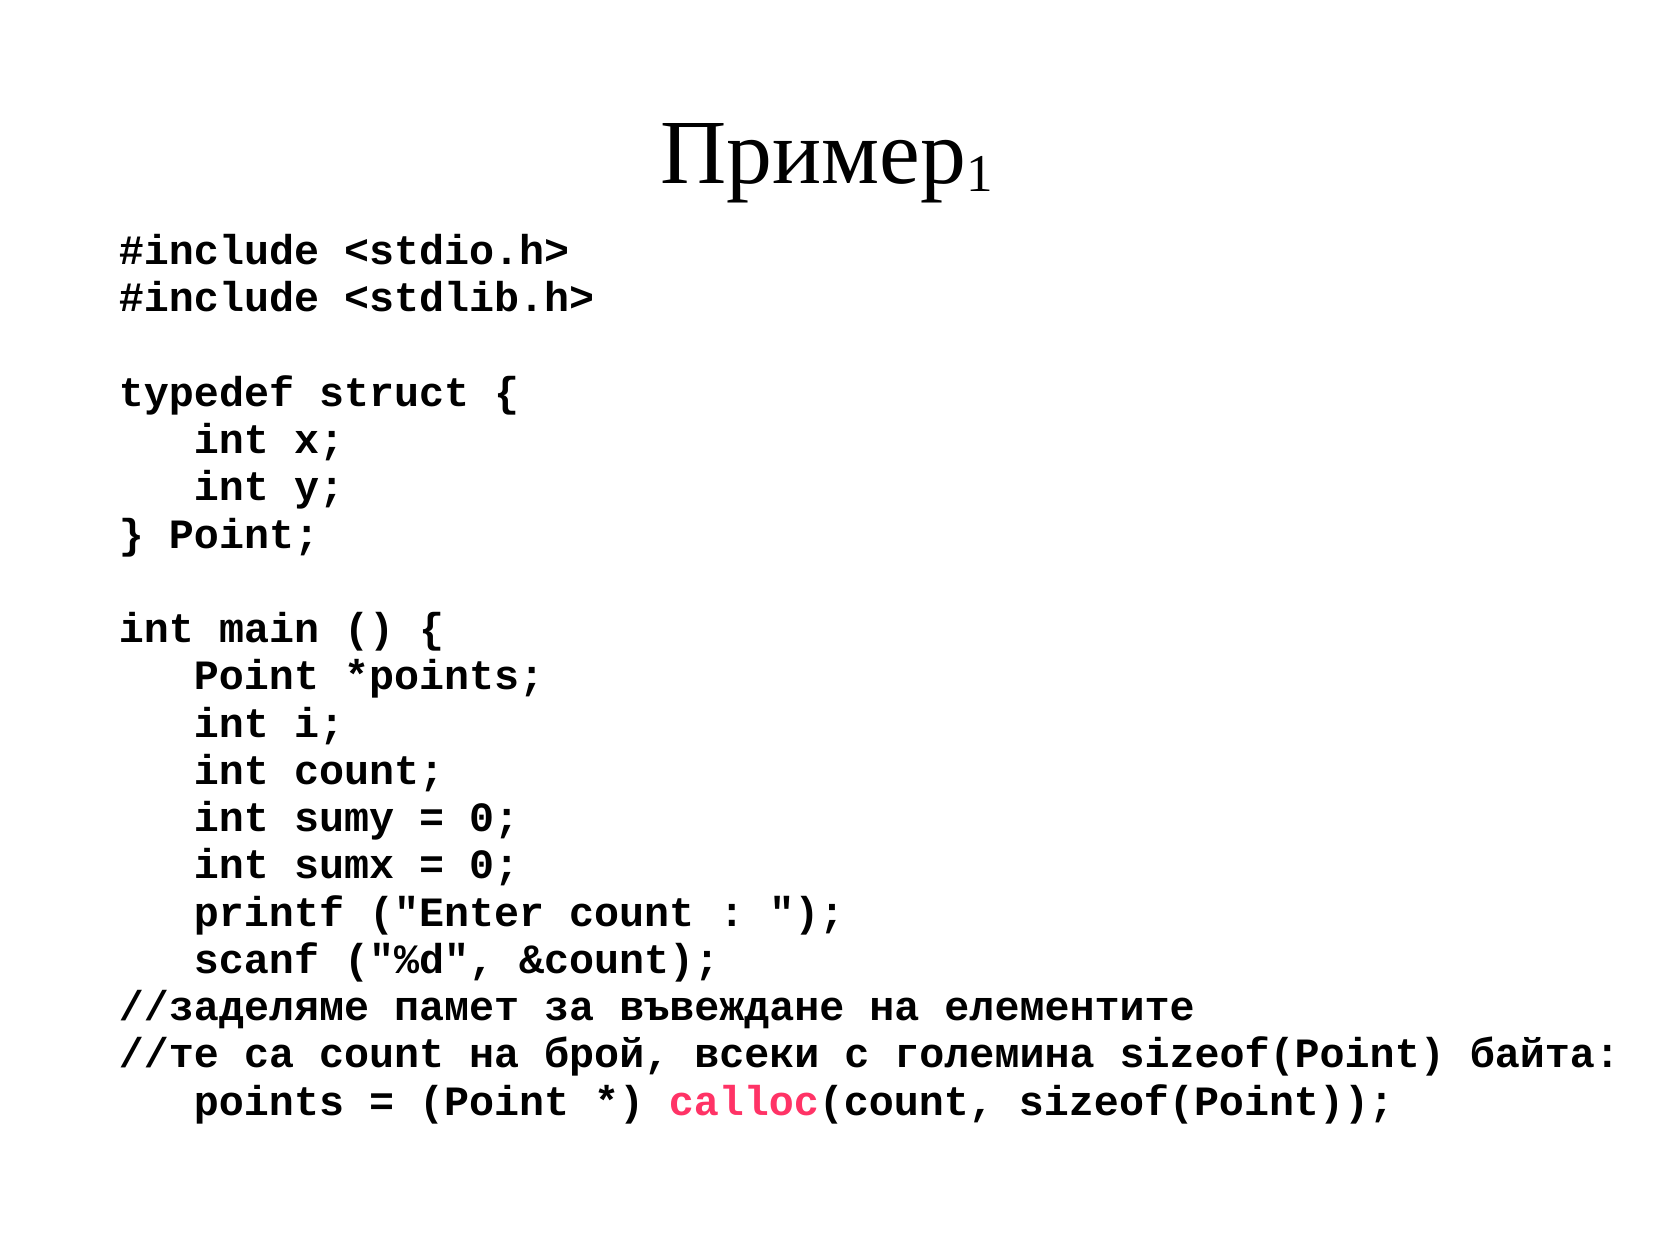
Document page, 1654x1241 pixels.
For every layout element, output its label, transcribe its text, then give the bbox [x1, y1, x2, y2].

text_box #include <stdio.h> #include <stdlib.h> typedef struct { int x; int y; } Point; int main () { Point *points; int i; int count; int sumy = 0; int sumx = 0; printf ("Enter count : "); scanf ("%d", &count); //заделяме памет за въвеждане на елементите //те са count на брой, всеки с големина sizeof(Point) байта: points = (Point *) calloc(count, sizeof(Point)); [104, 222, 1636, 1193]
title Пример1 [82, 49, 1571, 257]
